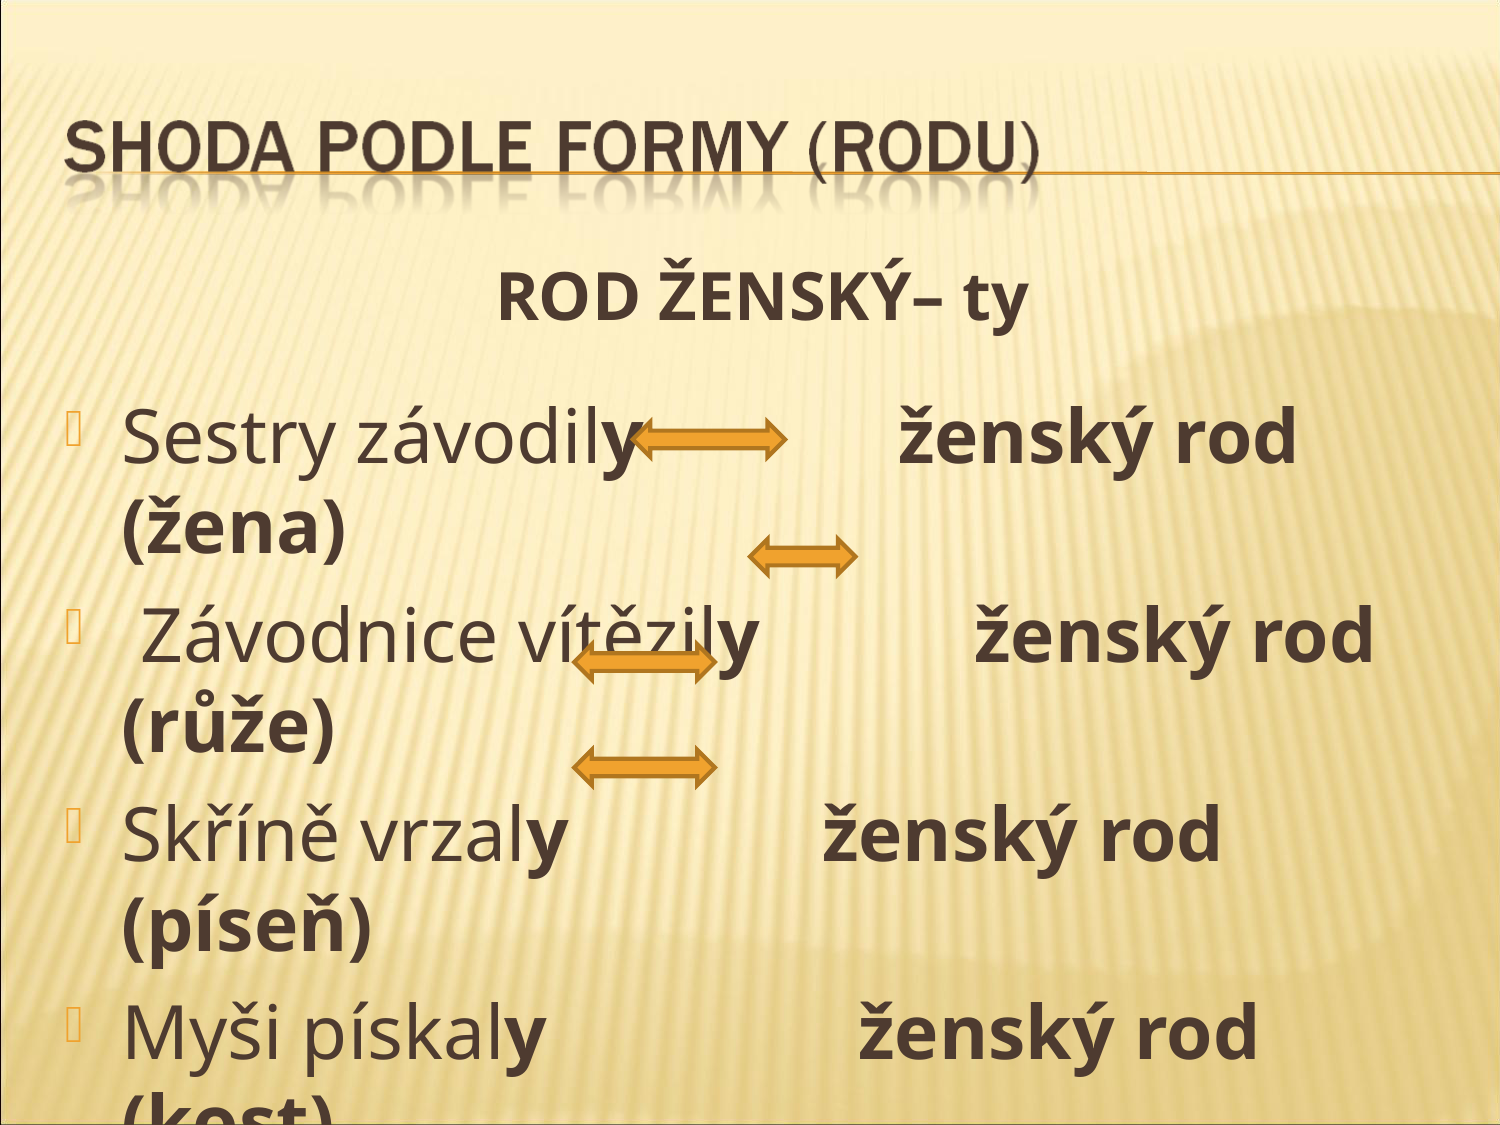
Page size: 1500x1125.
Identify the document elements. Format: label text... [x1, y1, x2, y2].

text_box [16, 73, 1477, 264]
text_box [574, 644, 715, 680]
text_box [632, 421, 786, 458]
text_box [750, 538, 856, 575]
text_box [574, 749, 715, 786]
picture [0, 0, 1500, 1125]
list ROD ŽENSKÝ– ty Sestry závodily ženský rod (žena) Závodnice vítězily ženský rod (růže) Skříně vrzaly ženský rod (píseň) Myši pískaly ženský rod (kost) [50, 246, 1476, 1125]
